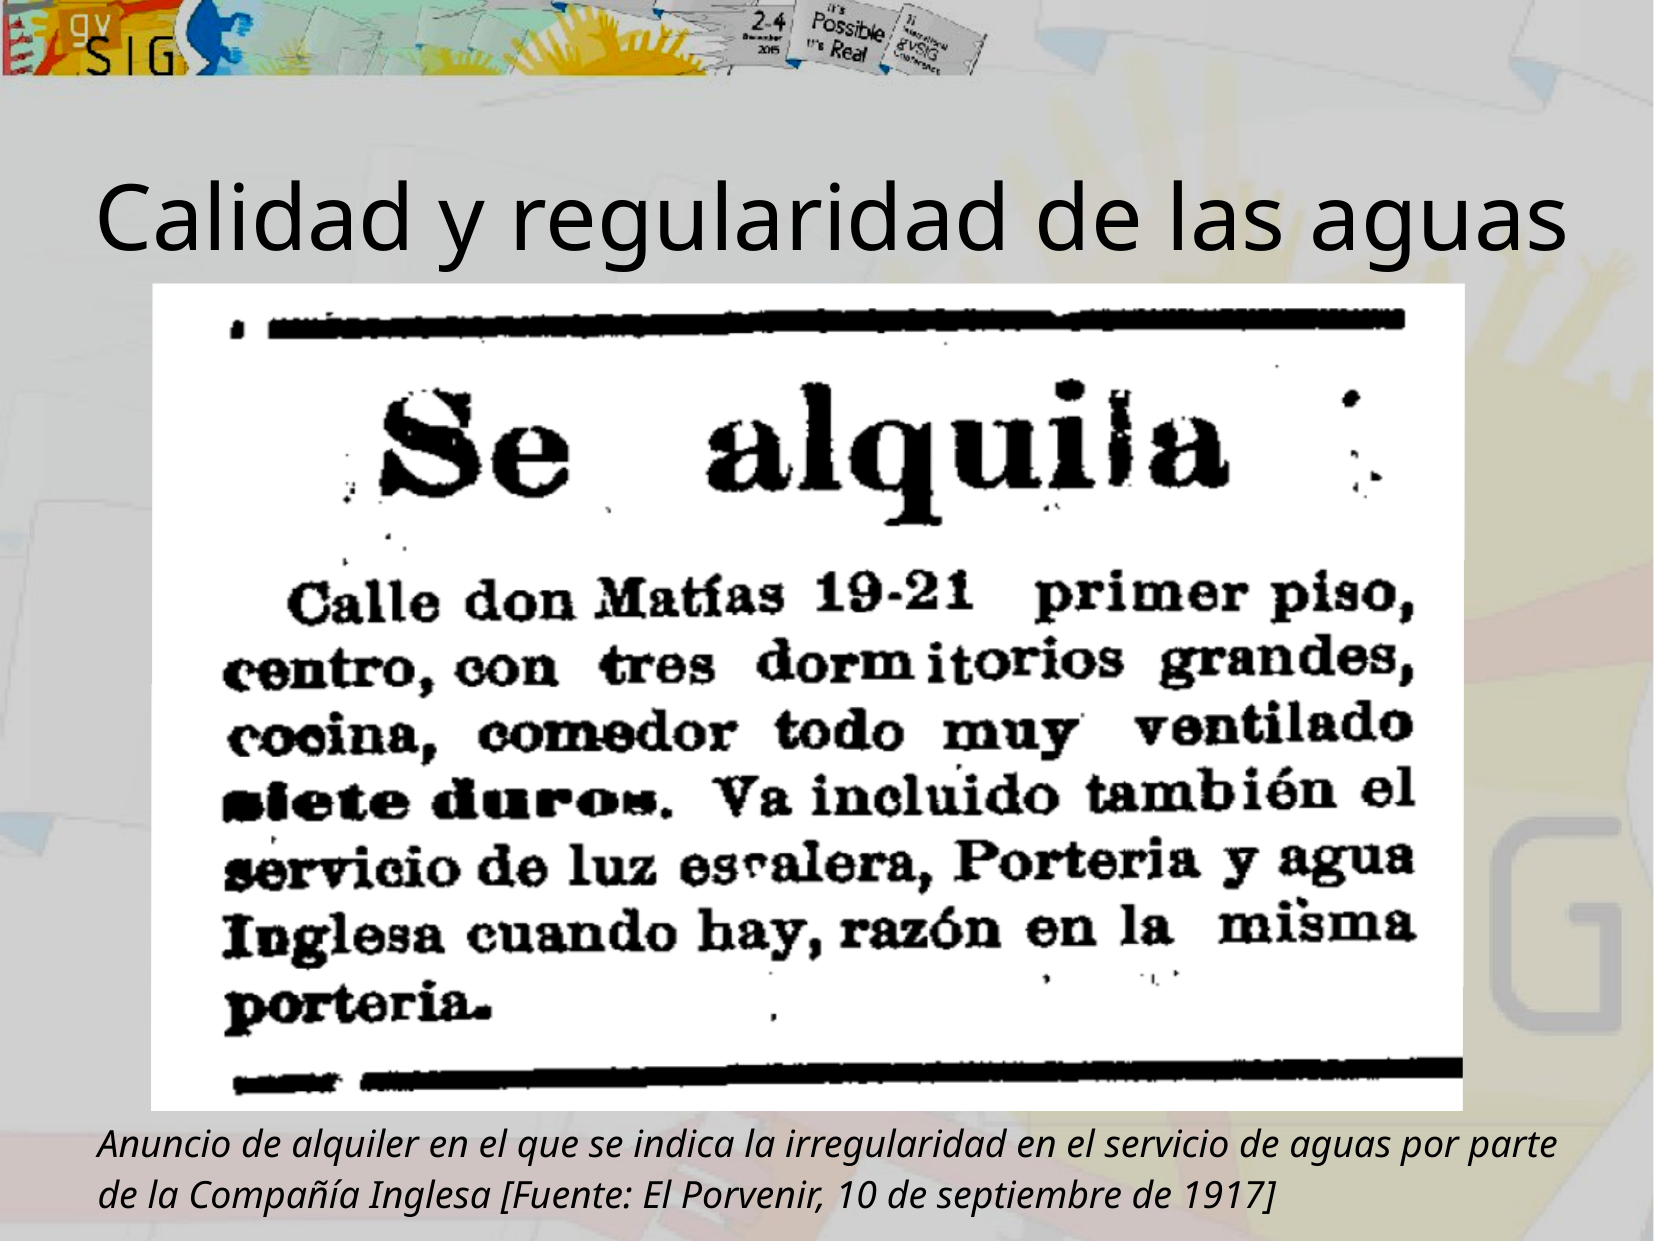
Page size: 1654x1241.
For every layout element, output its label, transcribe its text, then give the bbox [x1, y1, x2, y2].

picture [0, 0, 1654, 1241]
text_box Anuncio de alquiler en el que se indica la irregularidad en el servicio de aguas por parte de la Compañía Inglesa [Fuente: El Porvenir, 10 de septiembre de 1917] [82, 1110, 1591, 1231]
title Calidad y regularidad de las aguas [88, 111, 1577, 319]
